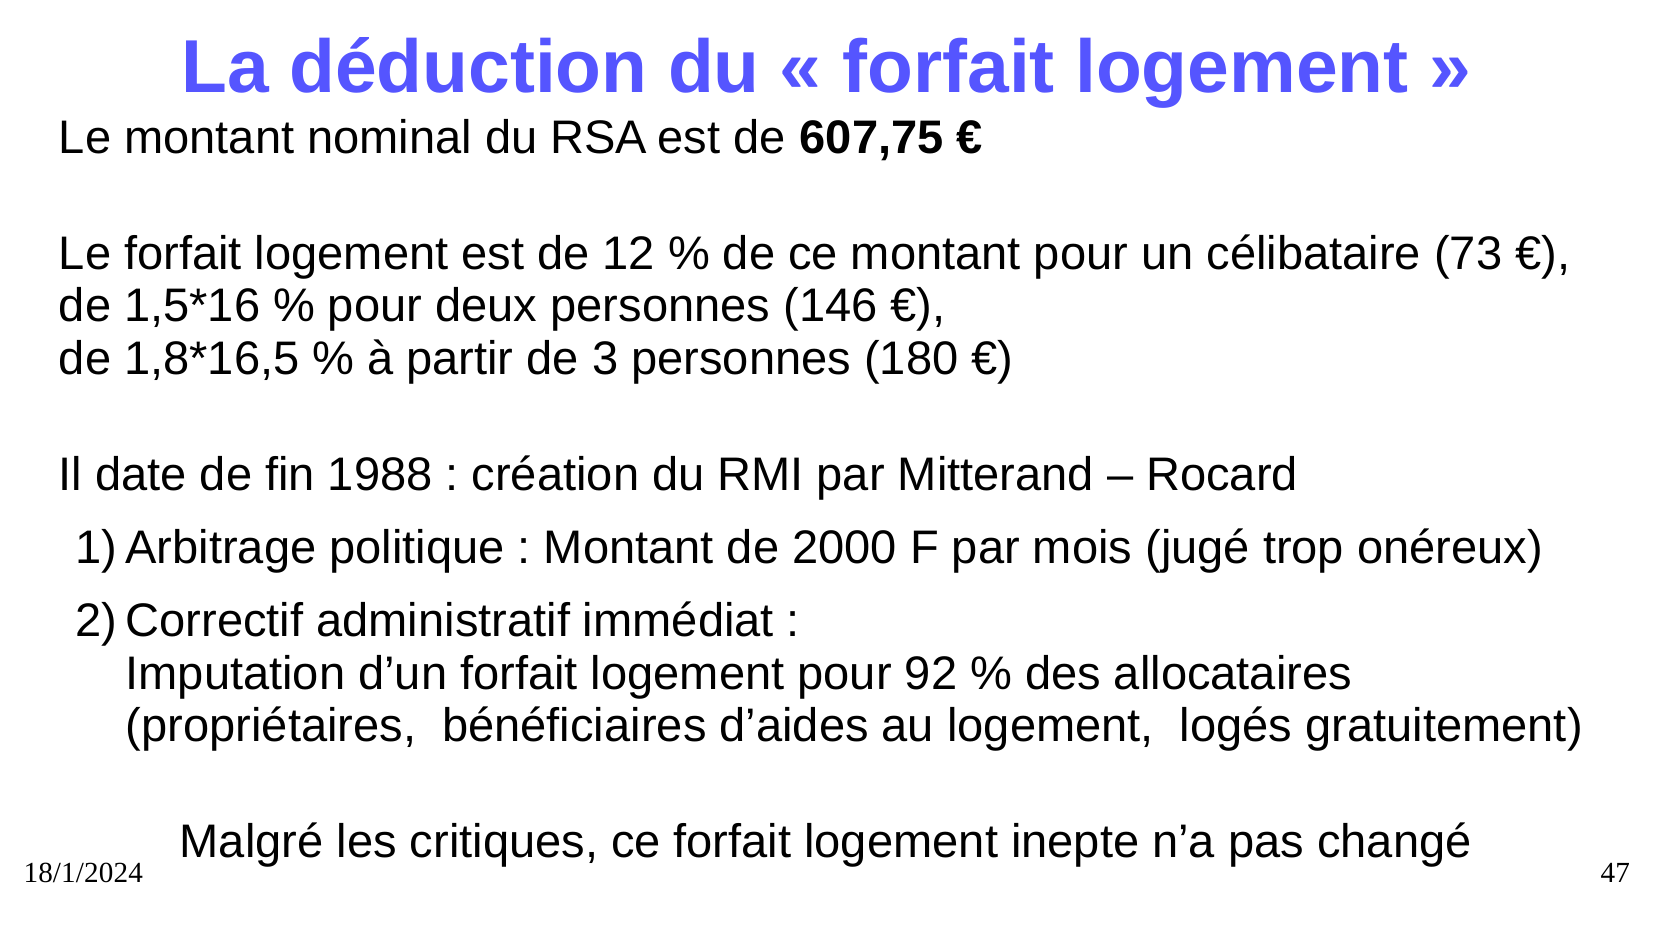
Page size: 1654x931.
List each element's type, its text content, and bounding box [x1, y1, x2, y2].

title La déduction du « forfait logement » [82, 7, 1571, 110]
list Le montant nominal du RSA est de 607,75 € Le forfait logement est de 12 % de ce montant pour un célibataire (73 €), de 1,5*16 % pour deux personnes (146 €), de 1,8*16,5 % à partir de 3 personnes (180 €) Il date de fin 1988 : création du RMI par Mitterand – Rocard Arbitrage politique : Montant de 2000 F par mois (jugé trop onéreux) Correctif administratif immédiat : Imputation d’un forfait logement pour 92 % des allocataires (propriétaires, bénéficiaires d’aides au logement, logés gratuitement) Malgré les critiques, ce forfait logement inepte n’a pas changé [59, 110, 1595, 905]
